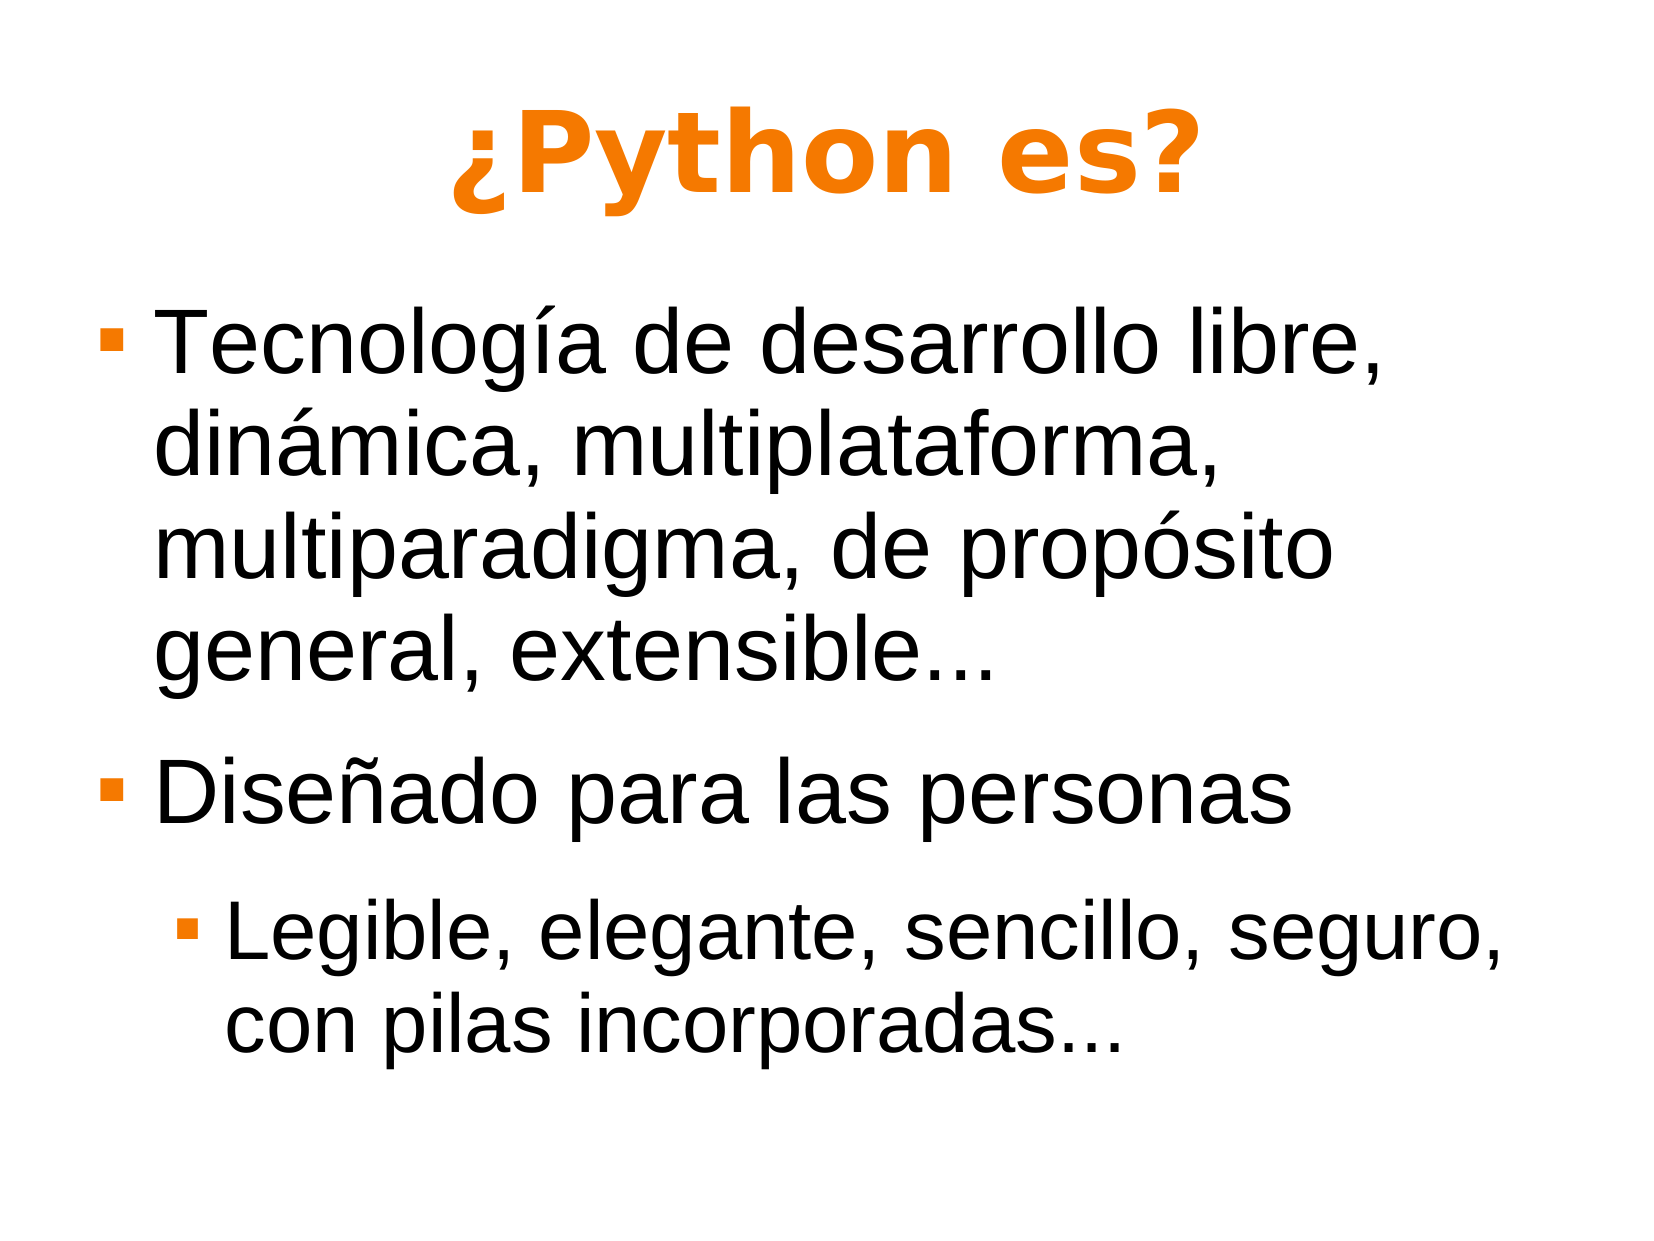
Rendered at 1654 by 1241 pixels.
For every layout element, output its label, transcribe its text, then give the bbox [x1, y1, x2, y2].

list Tecnología de desarrollo libre, dinámica, multiplataforma, multiparadigma, de propósito general, extensible... Diseñado para las personas Legible, elegante, sencillo, seguro, con pilas incorporadas... [82, 290, 1571, 1109]
title ¿Python es? [82, 56, 1571, 250]
